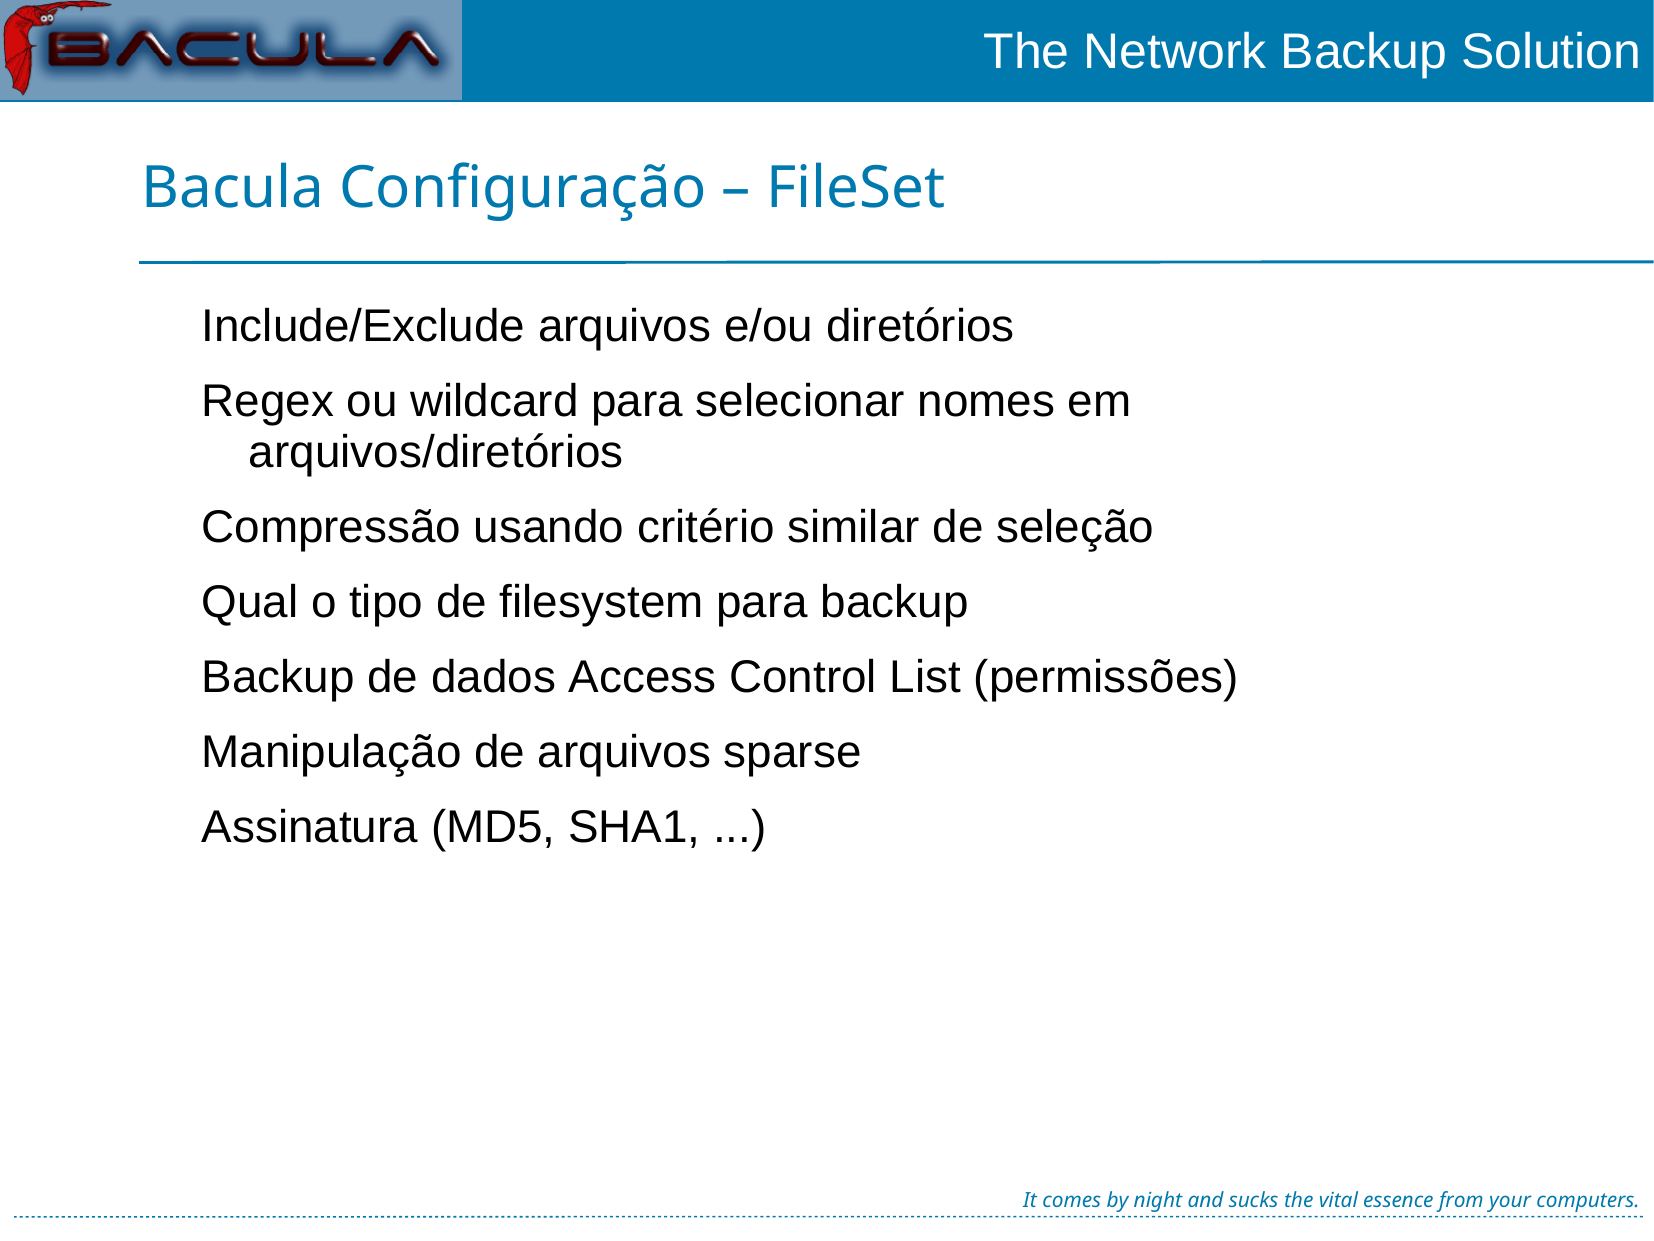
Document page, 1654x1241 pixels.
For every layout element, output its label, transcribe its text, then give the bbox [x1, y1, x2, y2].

picture [0, 0, 461, 99]
list Include/Exclude arquivos e/ou diretórios Regex ou wildcard para selecionar nomes em arquivos/diretórios Compressão usando critério similar de seleção Qual o tipo de filesystem para backup Backup de dados Access Control List (permissões) Manipulação de arquivos sparse Assinatura (MD5, SHA1, ...) [107, 300, 1501, 1052]
title Bacula Configuração – FileSet [141, 112, 1501, 226]
